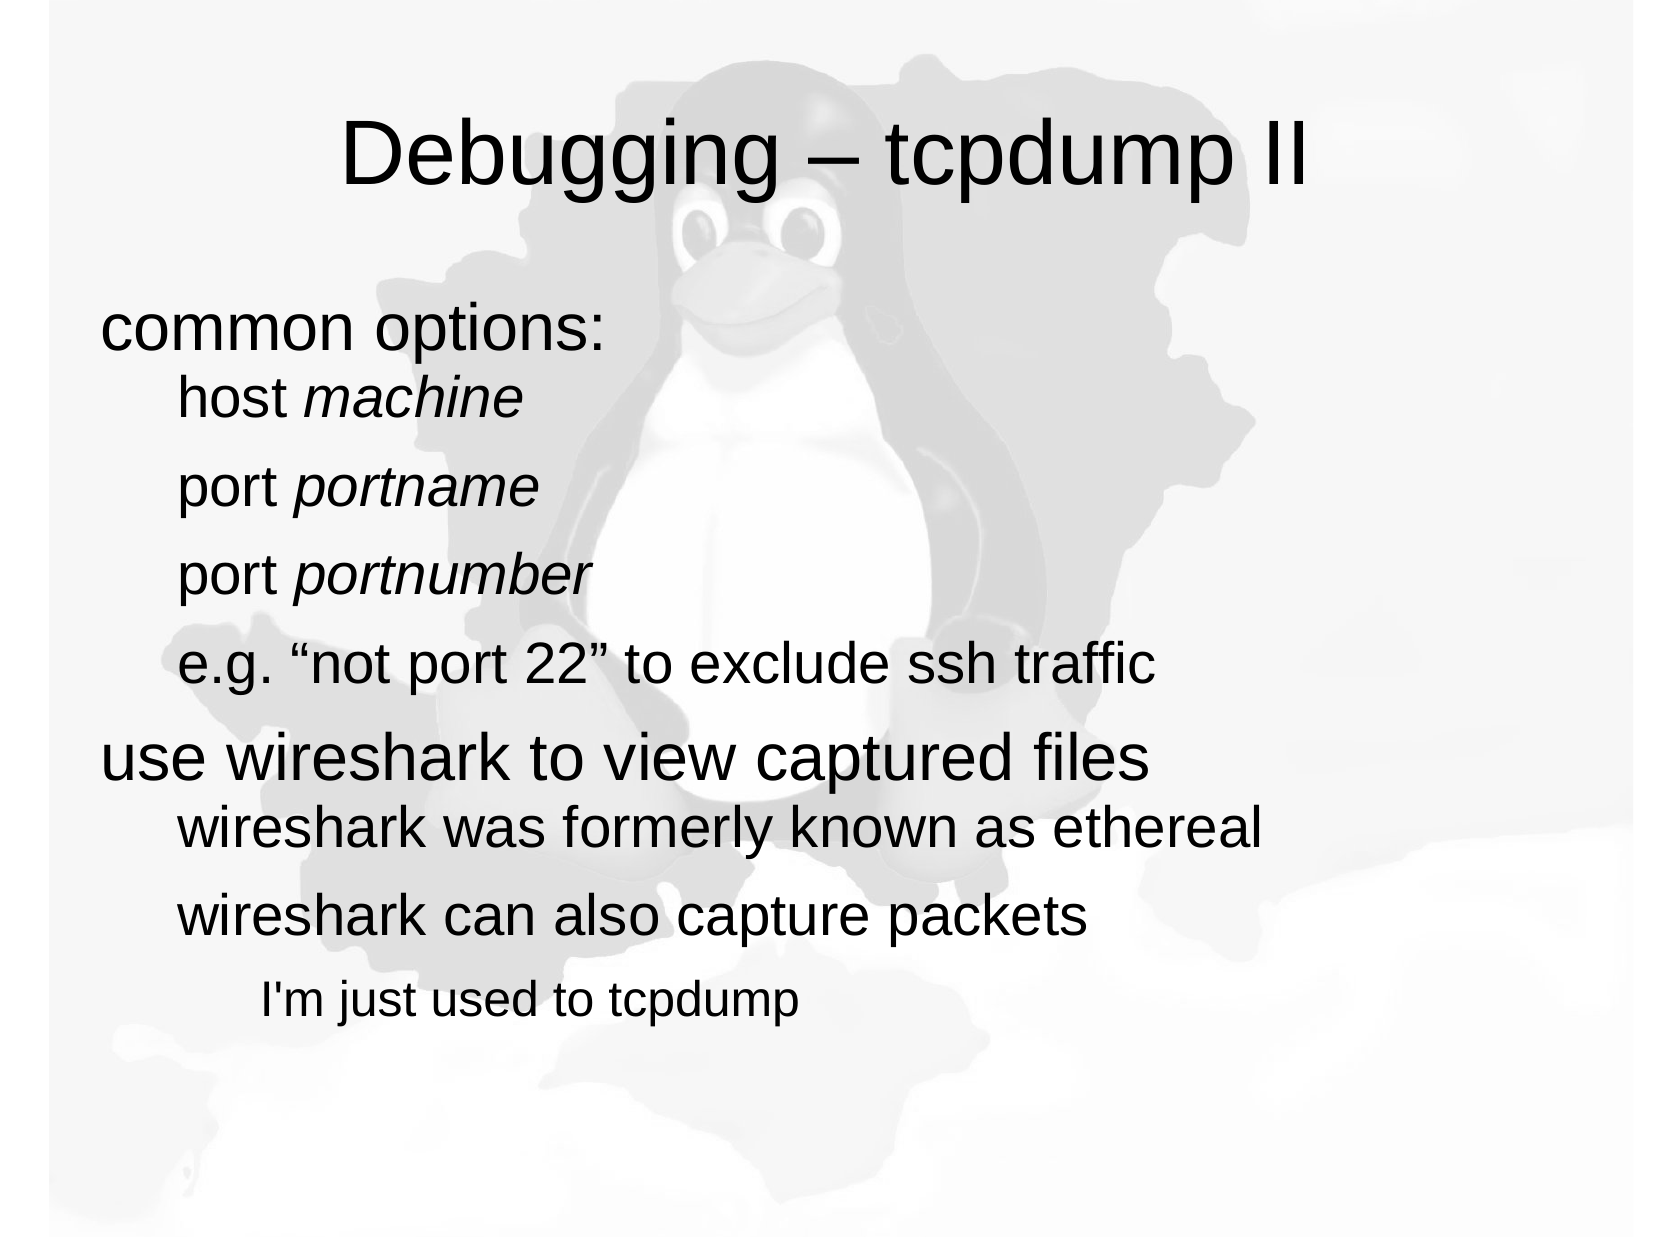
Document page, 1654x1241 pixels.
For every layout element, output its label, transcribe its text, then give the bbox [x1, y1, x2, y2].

picture [49, 0, 1634, 1237]
title Debugging – tcpdump II [82, 49, 1571, 257]
list common options: host machine port portname port portnumber e.g. “not port 22” to exclude ssh traffic use wireshark to view captured files wireshark was formerly known as ethereal wireshark can also capture packets I'm just used to tcpdump [82, 290, 1571, 1109]
